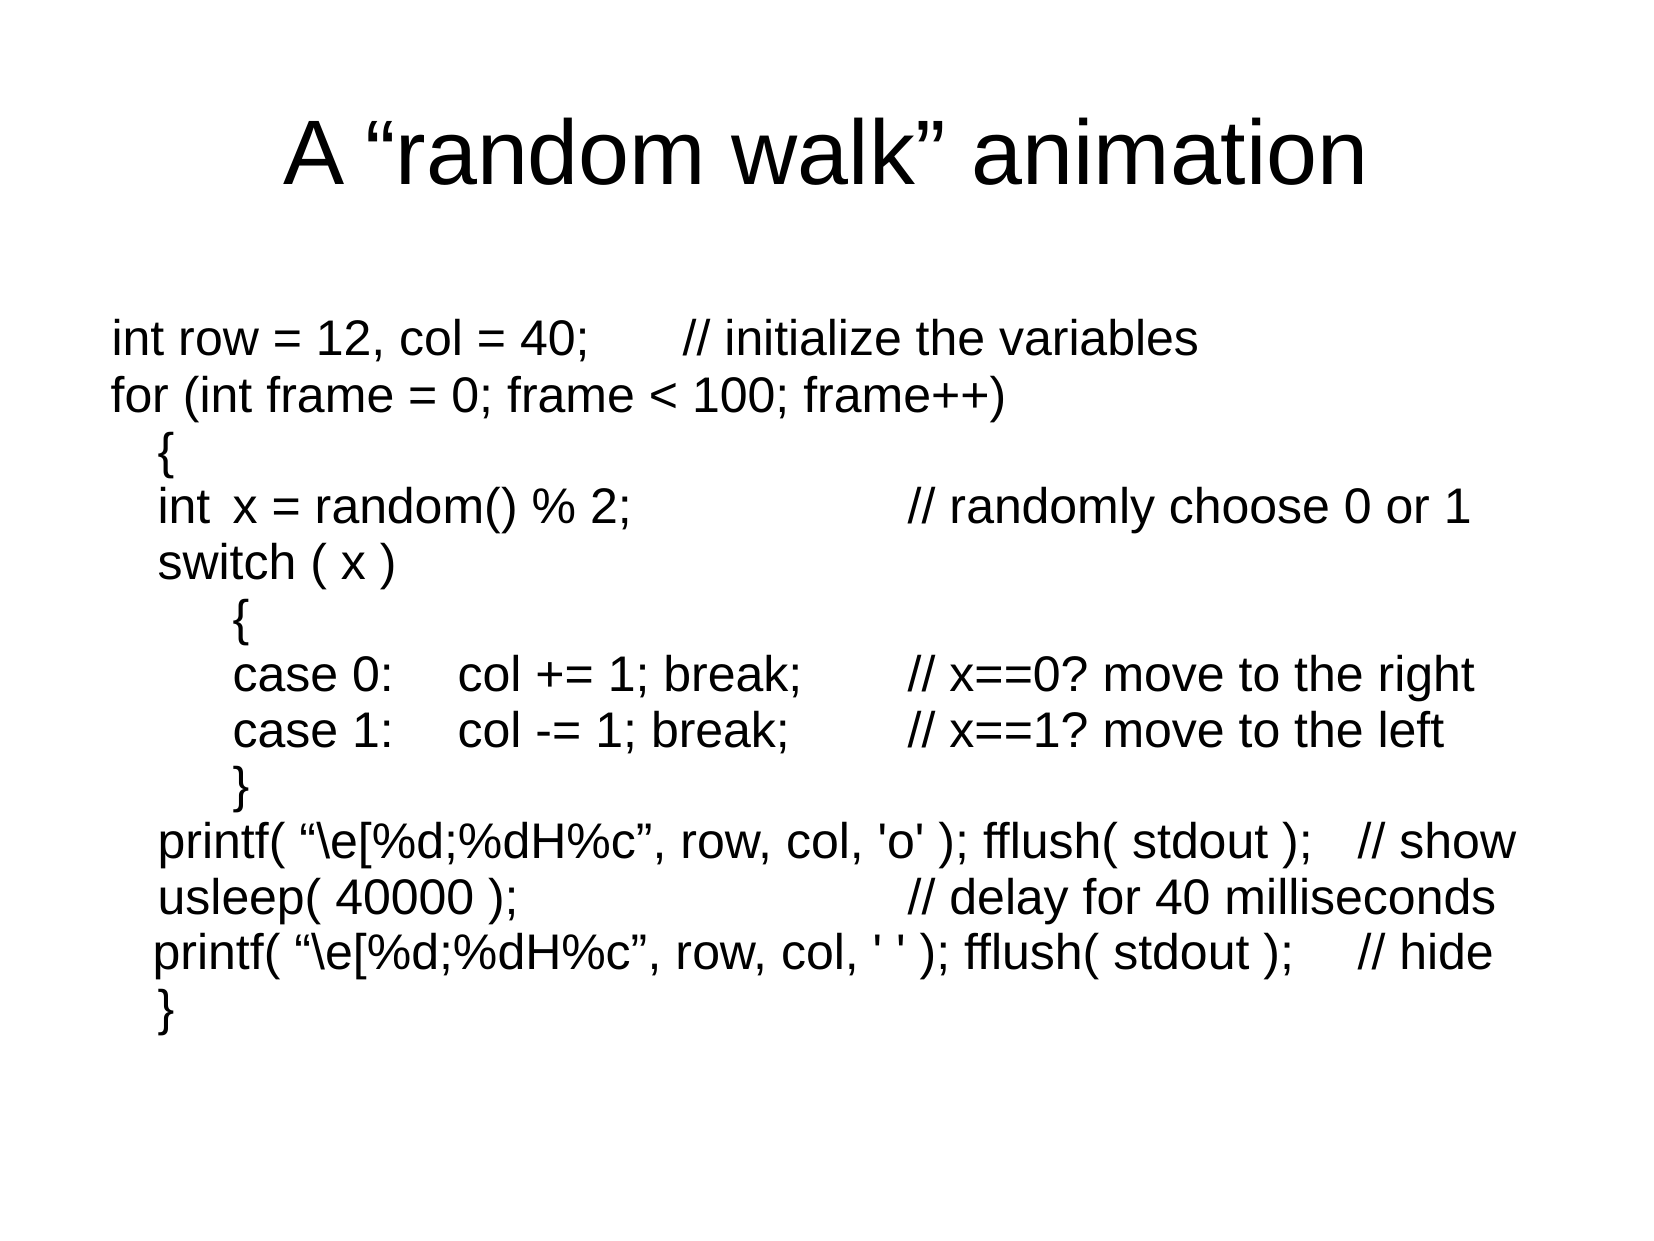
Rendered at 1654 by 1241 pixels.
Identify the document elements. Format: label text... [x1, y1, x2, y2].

title A “random walk” animation [82, 56, 1571, 250]
subtitle int row = 12, col = 40; // initialize the variables for (int frame = 0; frame < 100; frame++) { int x = random() % 2; // randomly choose 0 or 1 switch ( x ) { case 0: col += 1; break; // x==0? move to the right case 1: col -= 1; break; // x==1? move to the left } printf( “\e[%d;%dH%c”, row, col, 'o' ); fflush( stdout ); // show usleep( 40000 ); // delay for 40 milliseconds printf( “\e[%d;%dH%c”, row, col, ' ' ); fflush( stdout ); // hide } [82, 297, 1571, 1102]
